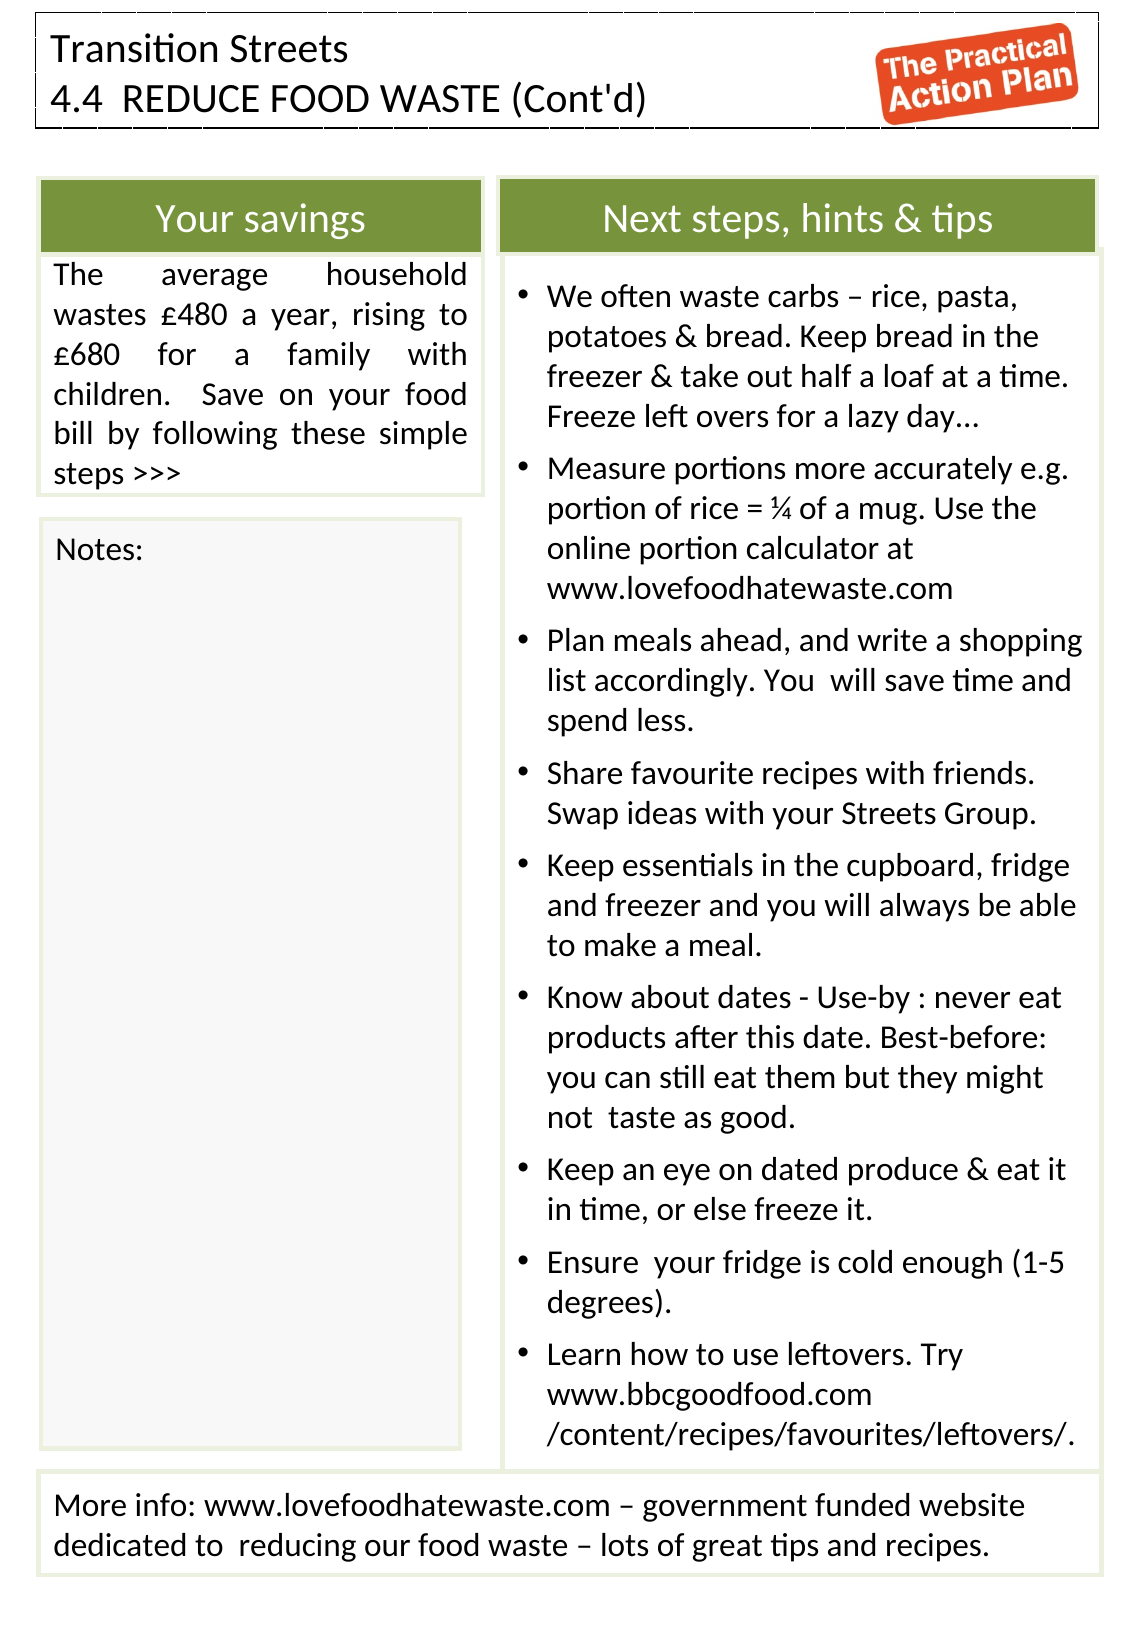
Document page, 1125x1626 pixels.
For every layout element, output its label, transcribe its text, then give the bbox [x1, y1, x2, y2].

text_box Your savings [38, 177, 484, 255]
text_box The average household wastes £480 a year, rising to £680 for a family with children. Save on your food bill by following these simple steps >>> [38, 255, 484, 496]
text_box Transition Streets 4.4 REDUCE FOOD WASTE (Cont'd) [35, 12, 1099, 129]
text_box Notes: [40, 519, 461, 1449]
text_box Next steps, hints & tips [498, 177, 1098, 254]
text_box We often waste carbs – rice, pasta, potatoes & bread. Keep bread in the freezer & take out half a loaf at a time. Freeze left overs for a lazy day... Measure portions more accurately e.g. portion of rice = ¼ of a mug. Use the online portion calculator at www.lovefoodhatewaste.com Plan meals ahead, and write a shopping list accordingly. You will save time and spend less. Share favourite recipes with friends. Swap ideas with your Streets Group. Keep essentials in the cupboard, fridge and freezer and you will always be able to make a meal. Know about dates - Use-by : never eat products after this date. Best-before: you can still eat them but they might not taste as good. Keep an eye on dated produce & eat it in time, or else freeze it. Ensure your fridge is cold enough (1-5 degrees). Learn how to use leftovers. Try www.bbcgoodfood.com/content/recipes/favourites/leftovers/. [502, 248, 1102, 1471]
text_box More info: www.lovefoodhatewaste.com – government funded website dedicated to reducing our food waste – lots of great tips and recipes. [38, 1471, 1102, 1575]
